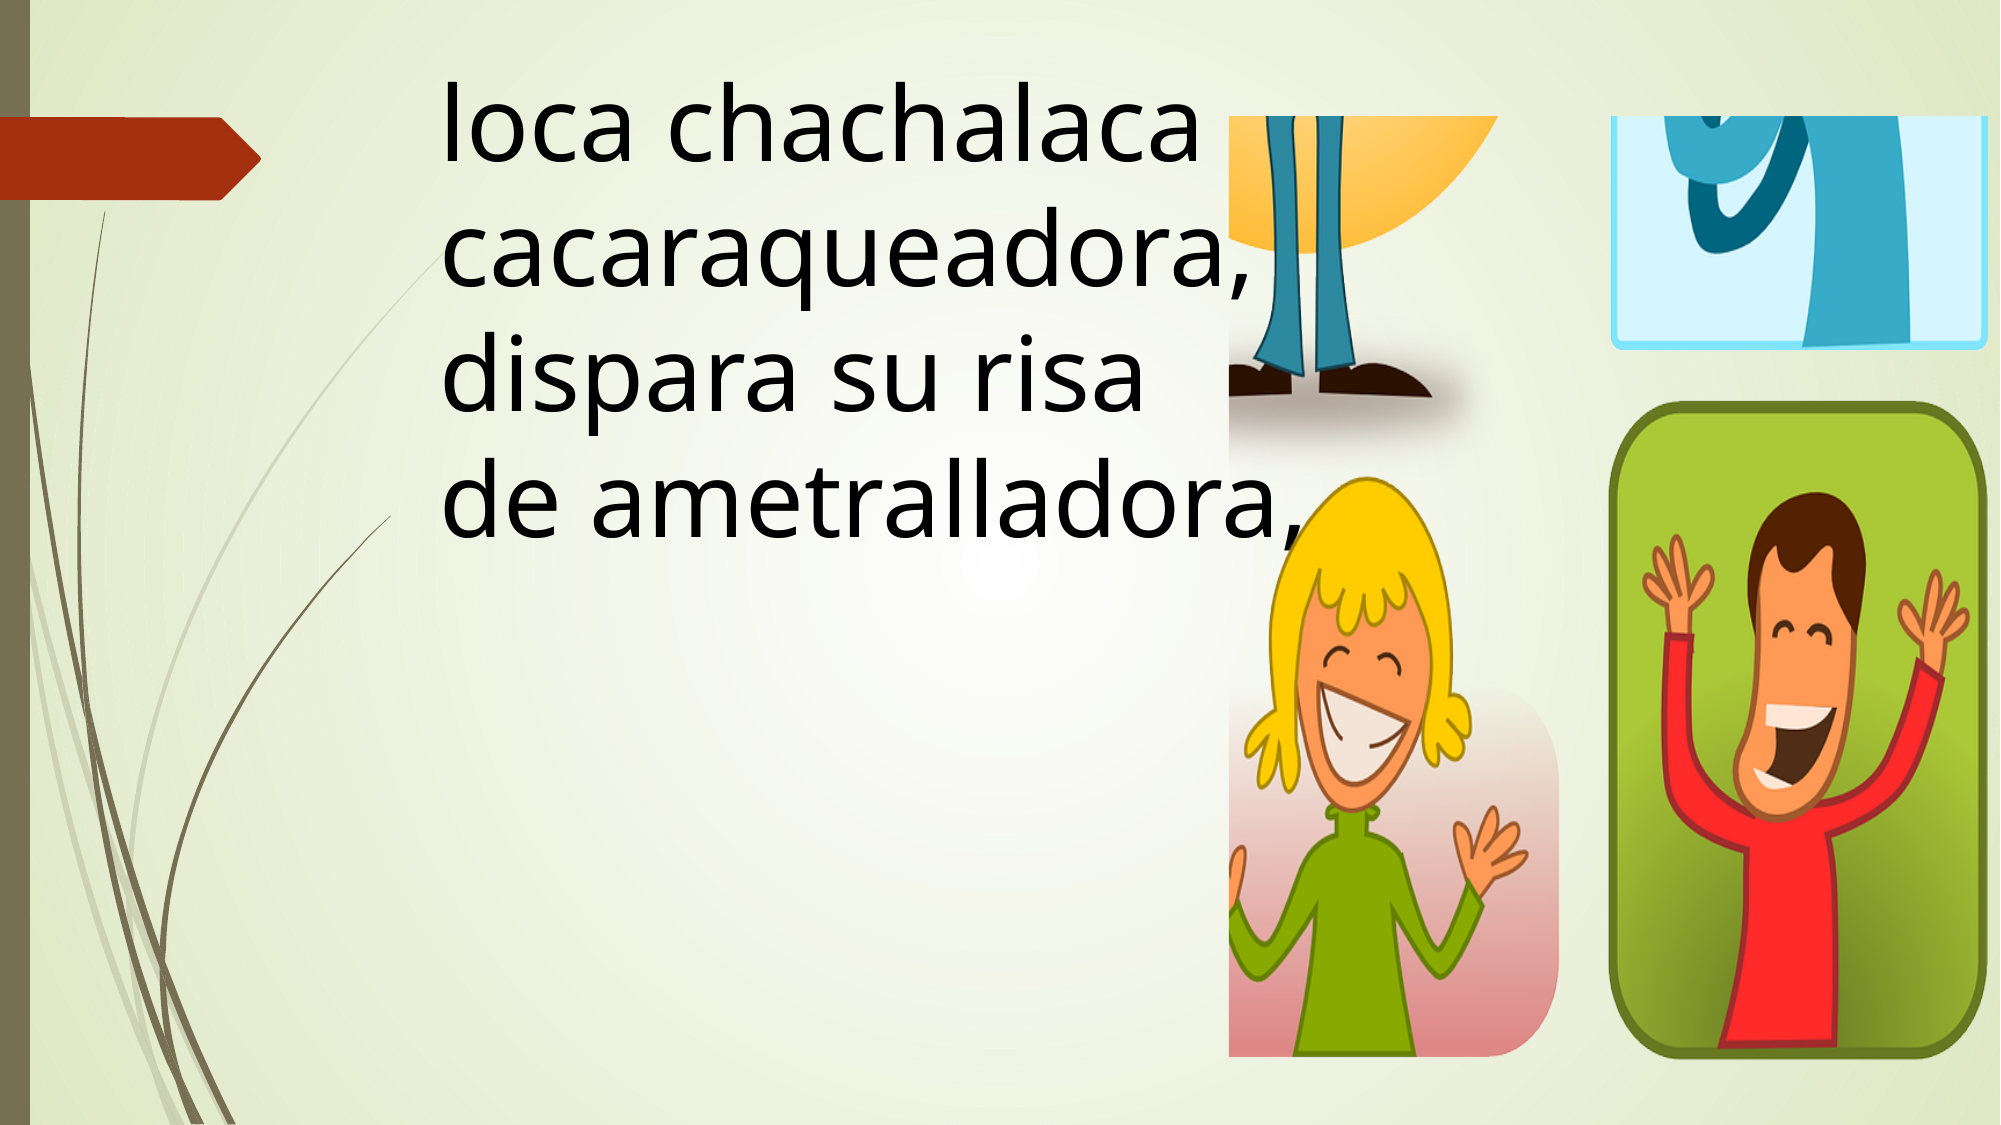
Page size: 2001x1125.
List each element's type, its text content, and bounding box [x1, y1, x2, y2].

picture [1228, 116, 2000, 1076]
list loca chachalaca cacaraqueadora, dispara su risa de ametralladora, [424, 50, 1888, 1101]
